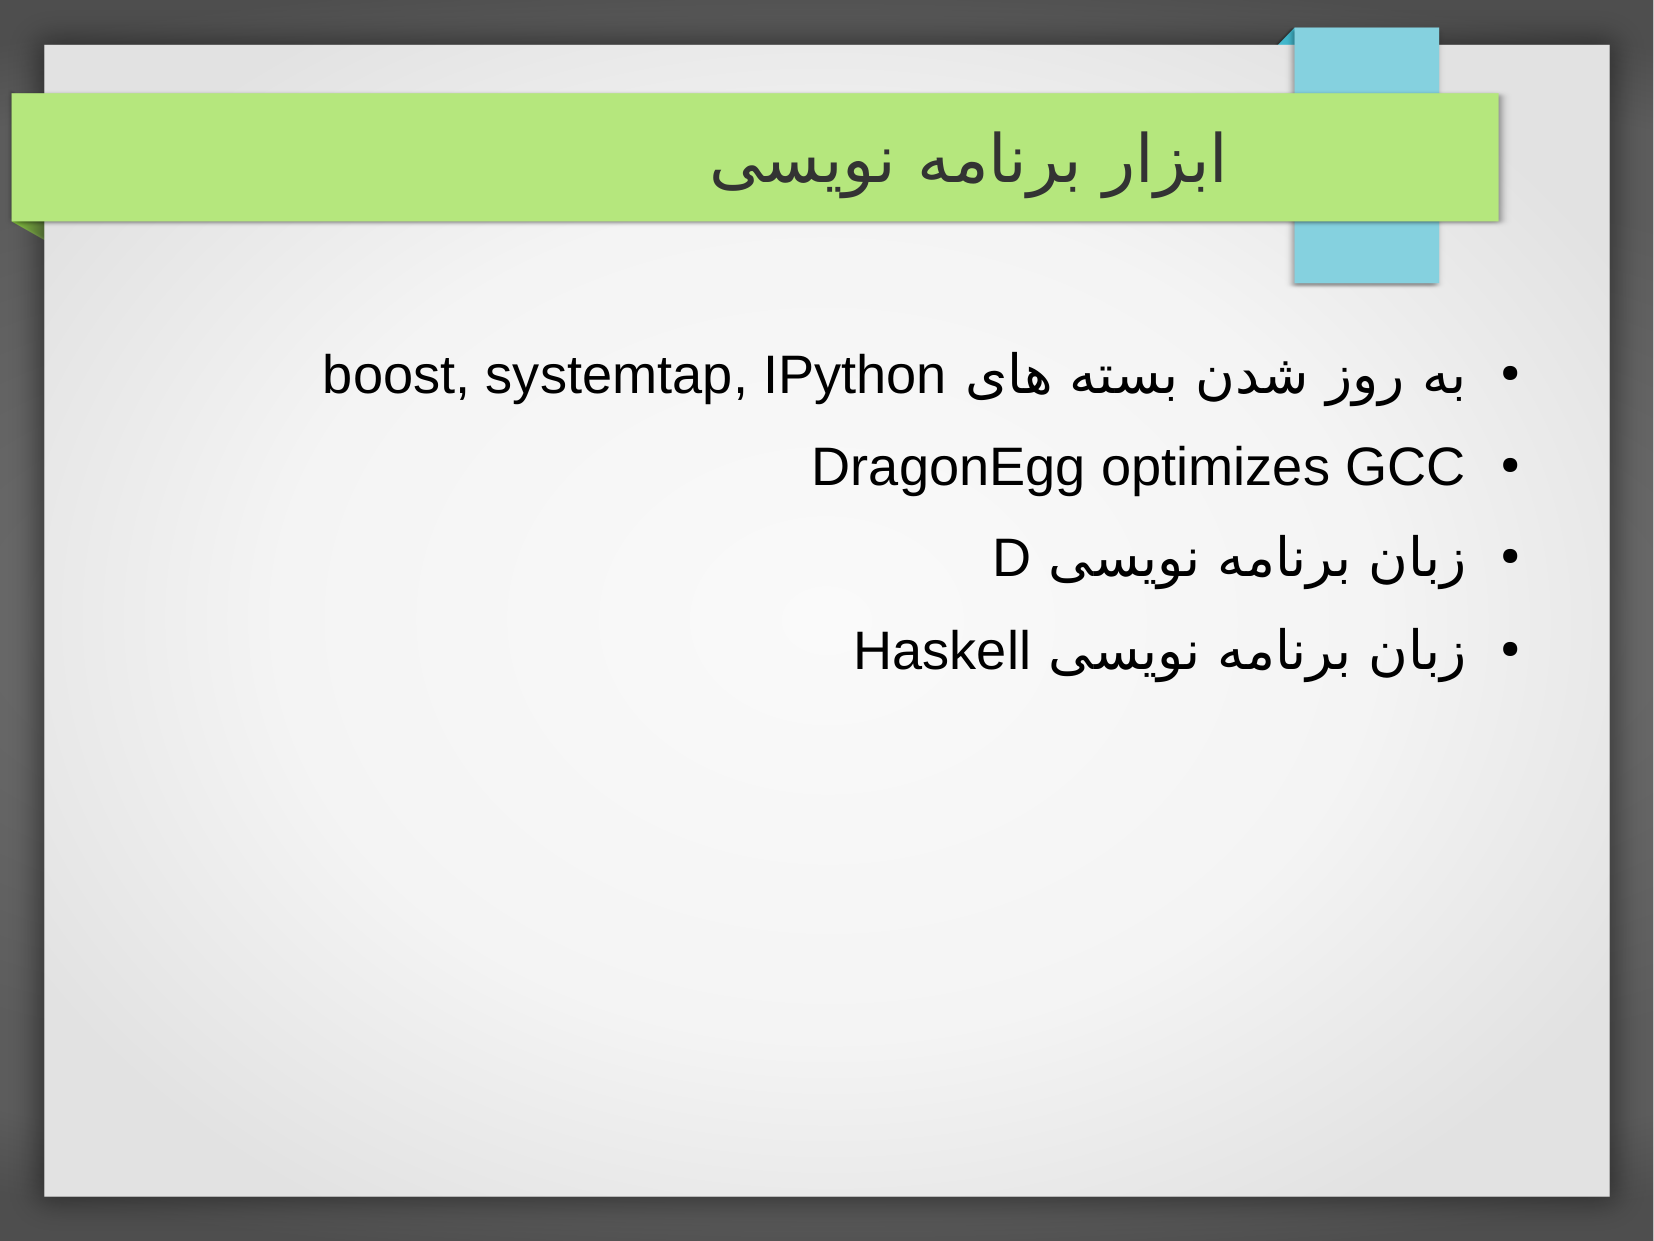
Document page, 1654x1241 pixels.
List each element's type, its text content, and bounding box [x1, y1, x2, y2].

picture [0, 0, 1654, 1241]
title ابزار برنامه نویسی [70, 106, 1229, 213]
list به روز شدن بسته های boost, systemtap, IPython DragonEgg optimizes GCC زبان برنامه نویسی D زبان برنامه نویسی Haskell [82, 343, 1538, 1063]
